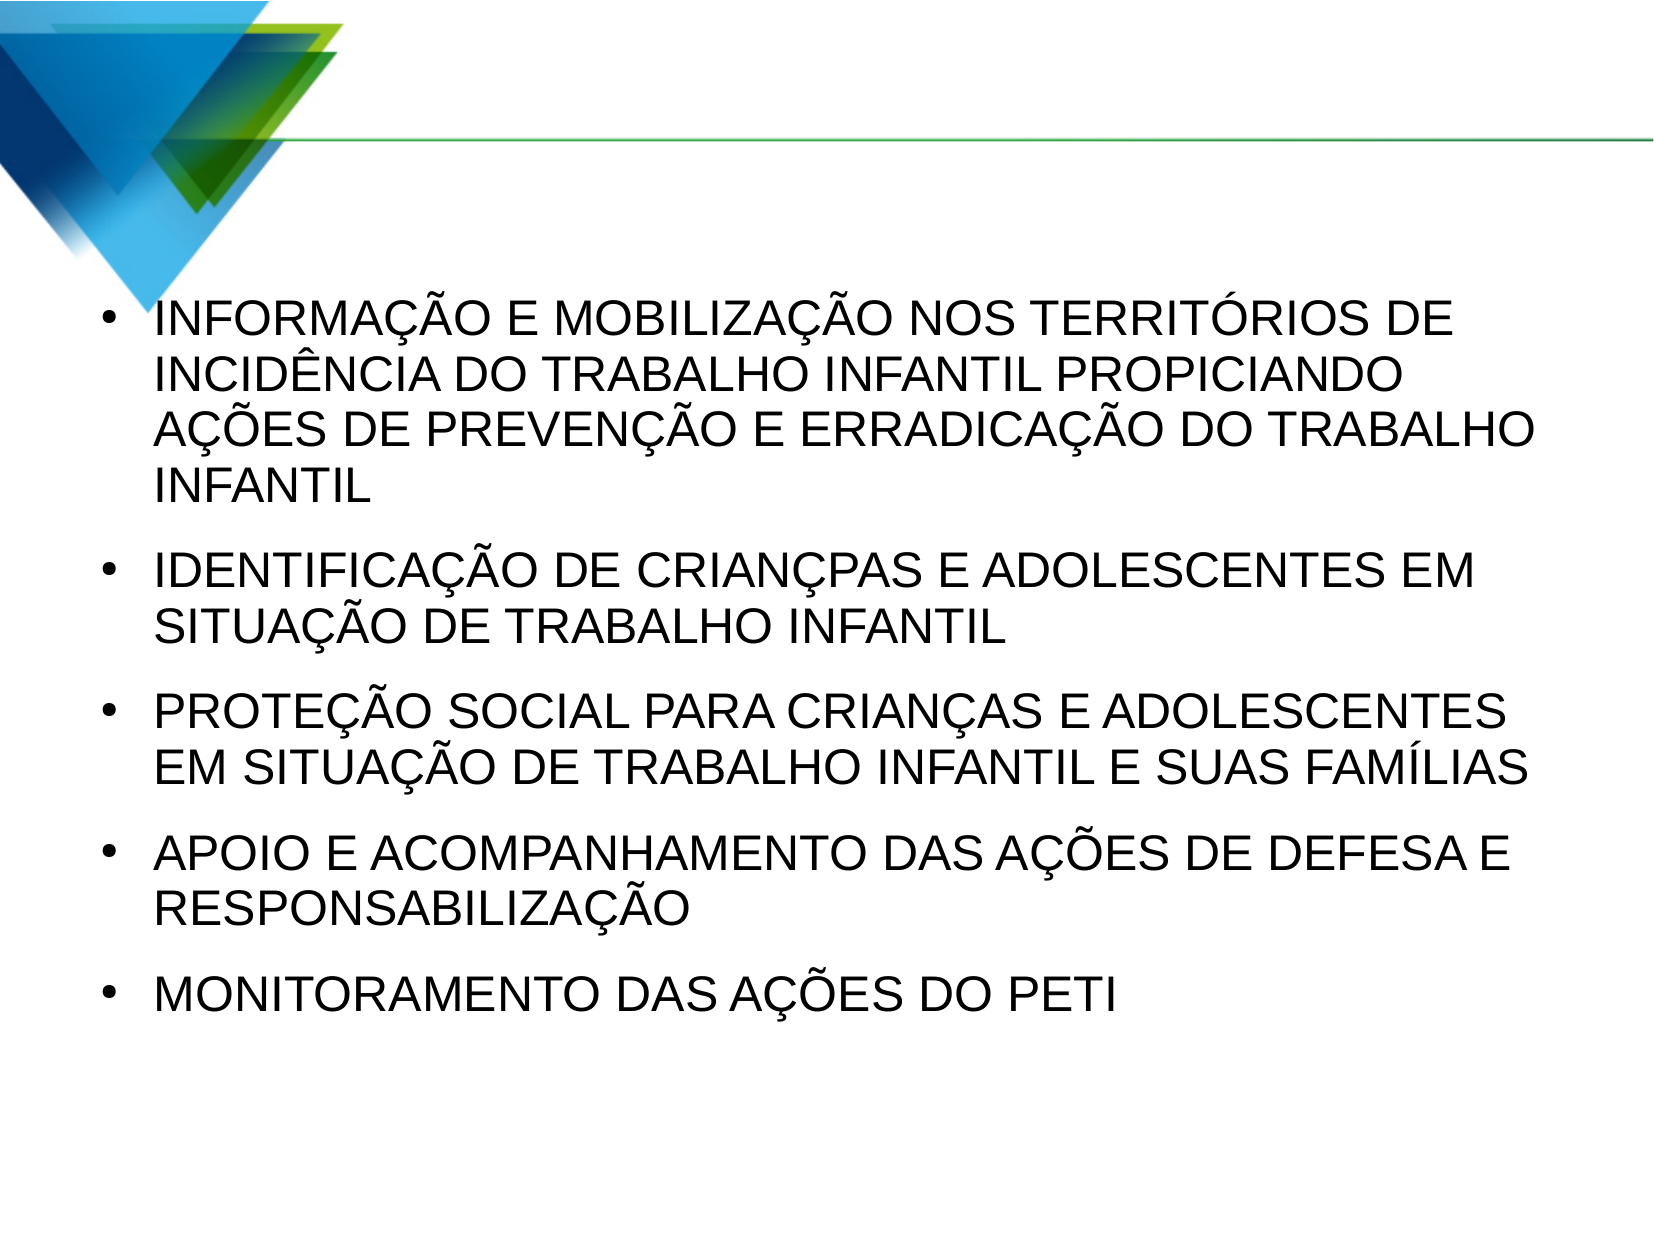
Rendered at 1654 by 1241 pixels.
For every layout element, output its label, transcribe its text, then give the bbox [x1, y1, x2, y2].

list INFORMAÇÃO E MOBILIZAÇÃO NOS TERRITÓRIOS DE INCIDÊNCIA DO TRABALHO INFANTIL PROPICIANDO AÇÕES DE PREVENÇÃO E ERRADICAÇÃO DO TRABALHO INFANTIL IDENTIFICAÇÃO DE CRIANÇPAS E ADOLESCENTES EM SITUAÇÃO DE TRABALHO INFANTIL PROTEÇÃO SOCIAL PARA CRIANÇAS E ADOLESCENTES EM SITUAÇÃO DE TRABALHO INFANTIL E SUAS FAMÍLIAS APOIO E ACOMPANHAMENTO DAS AÇÕES DE DEFESA E RESPONSABILIZAÇÃO MONITORAMENTO DAS AÇÕES DO PETI [82, 290, 1538, 1109]
picture [0, 1, 1654, 1241]
